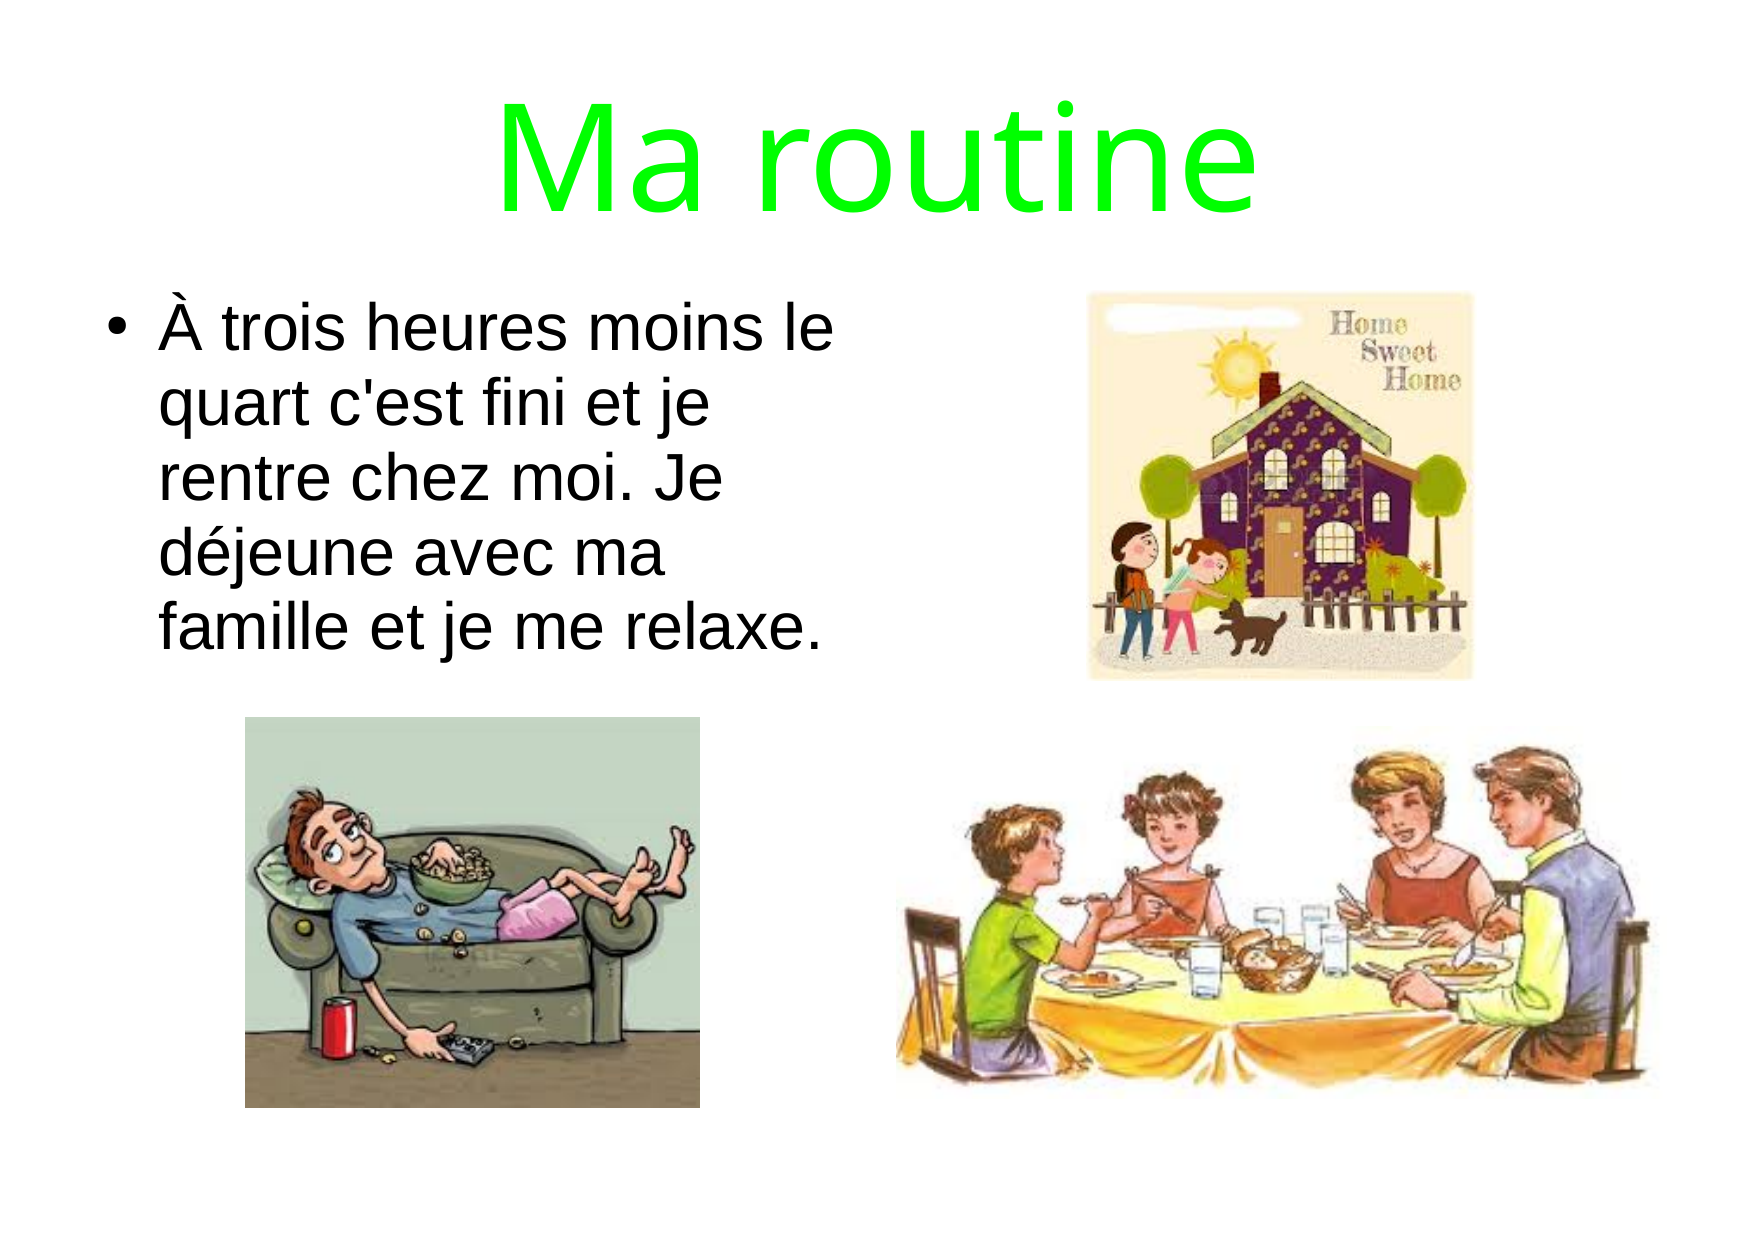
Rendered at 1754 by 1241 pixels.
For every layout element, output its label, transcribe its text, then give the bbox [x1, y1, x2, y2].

picture [245, 717, 700, 1109]
list À trois heures moins le quart c'est fini et je rentre chez moi. Je déjeune avec ma famille et je me relaxe. [87, 290, 858, 681]
picture [896, 726, 1667, 1099]
title Ma routine [87, 49, 1667, 257]
picture [1086, 290, 1477, 681]
